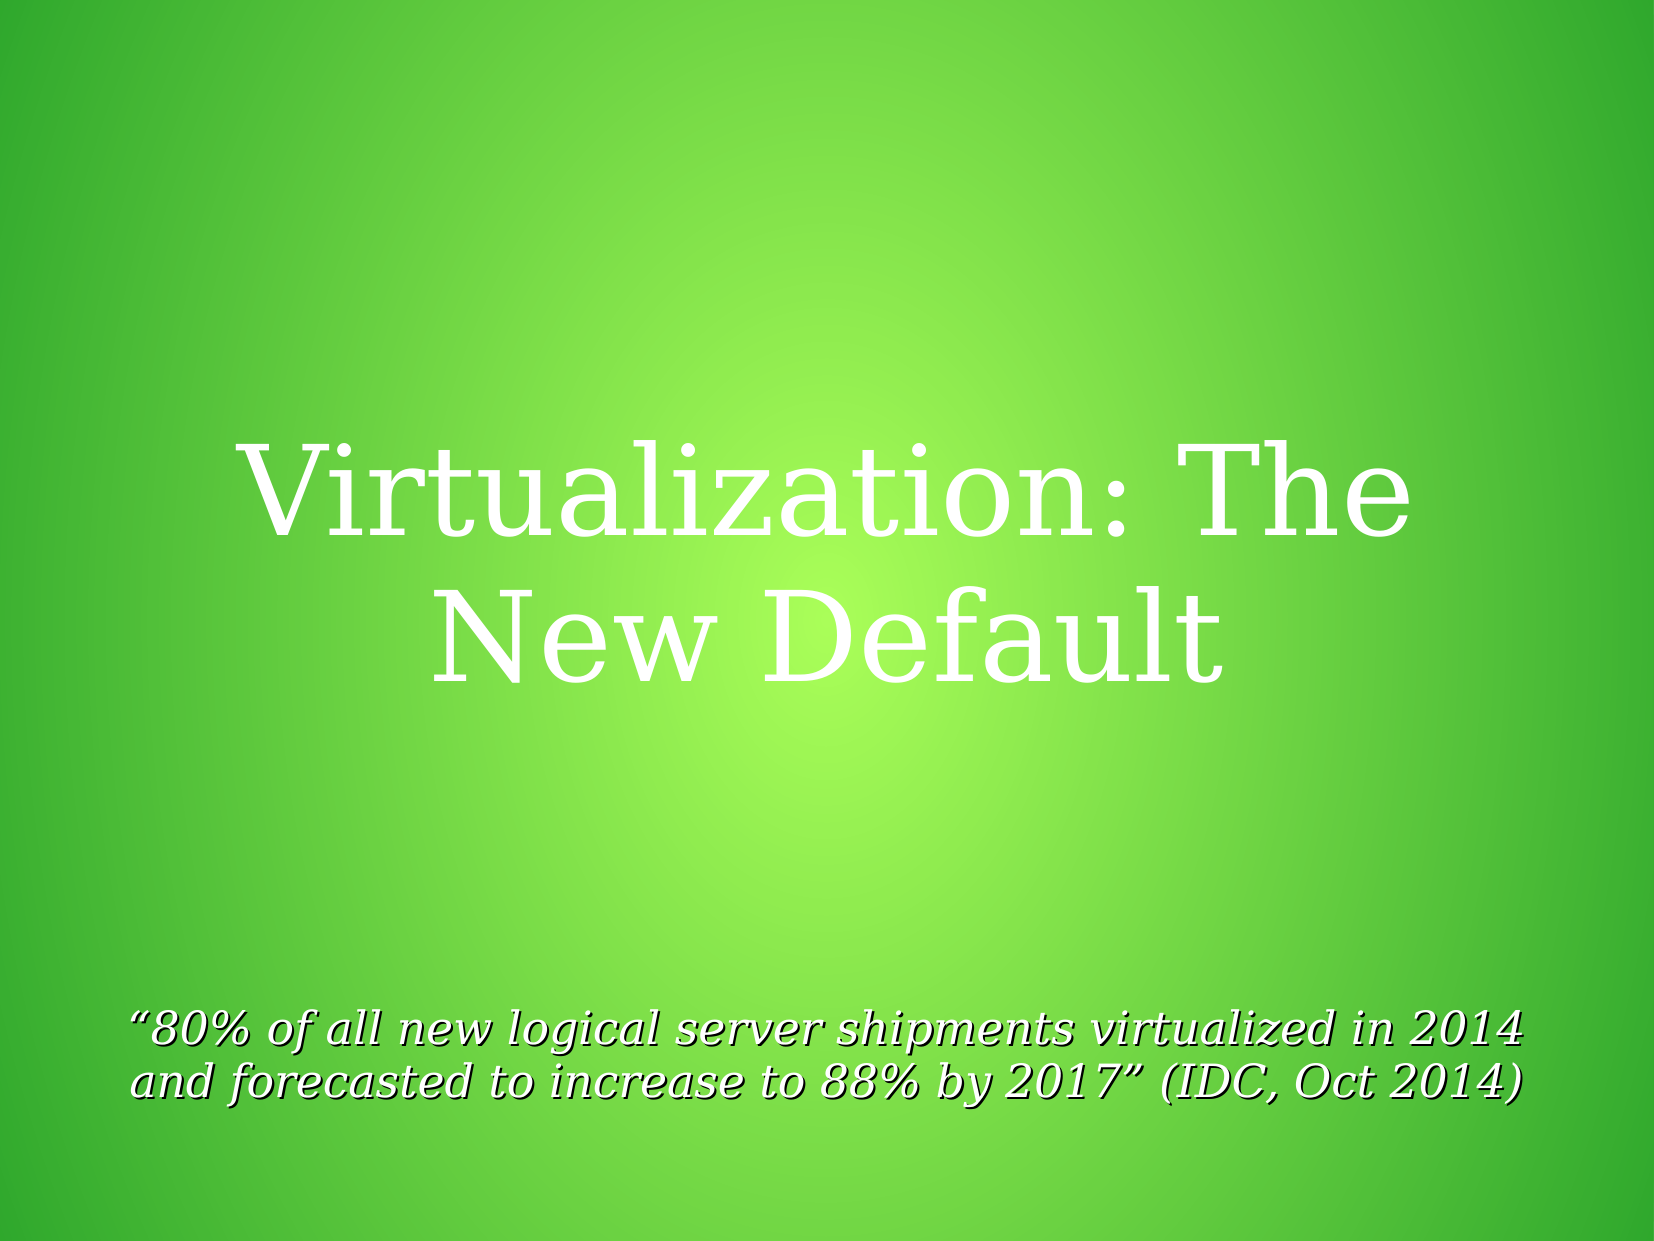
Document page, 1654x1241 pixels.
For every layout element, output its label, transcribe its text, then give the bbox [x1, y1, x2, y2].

subtitle Virtualization: The New Default “80% of all new logical server shipments virtualized in 2014 and forecasted to increase to 88% by 2017” (IDC, Oct 2014) [82, 289, 1571, 1239]
